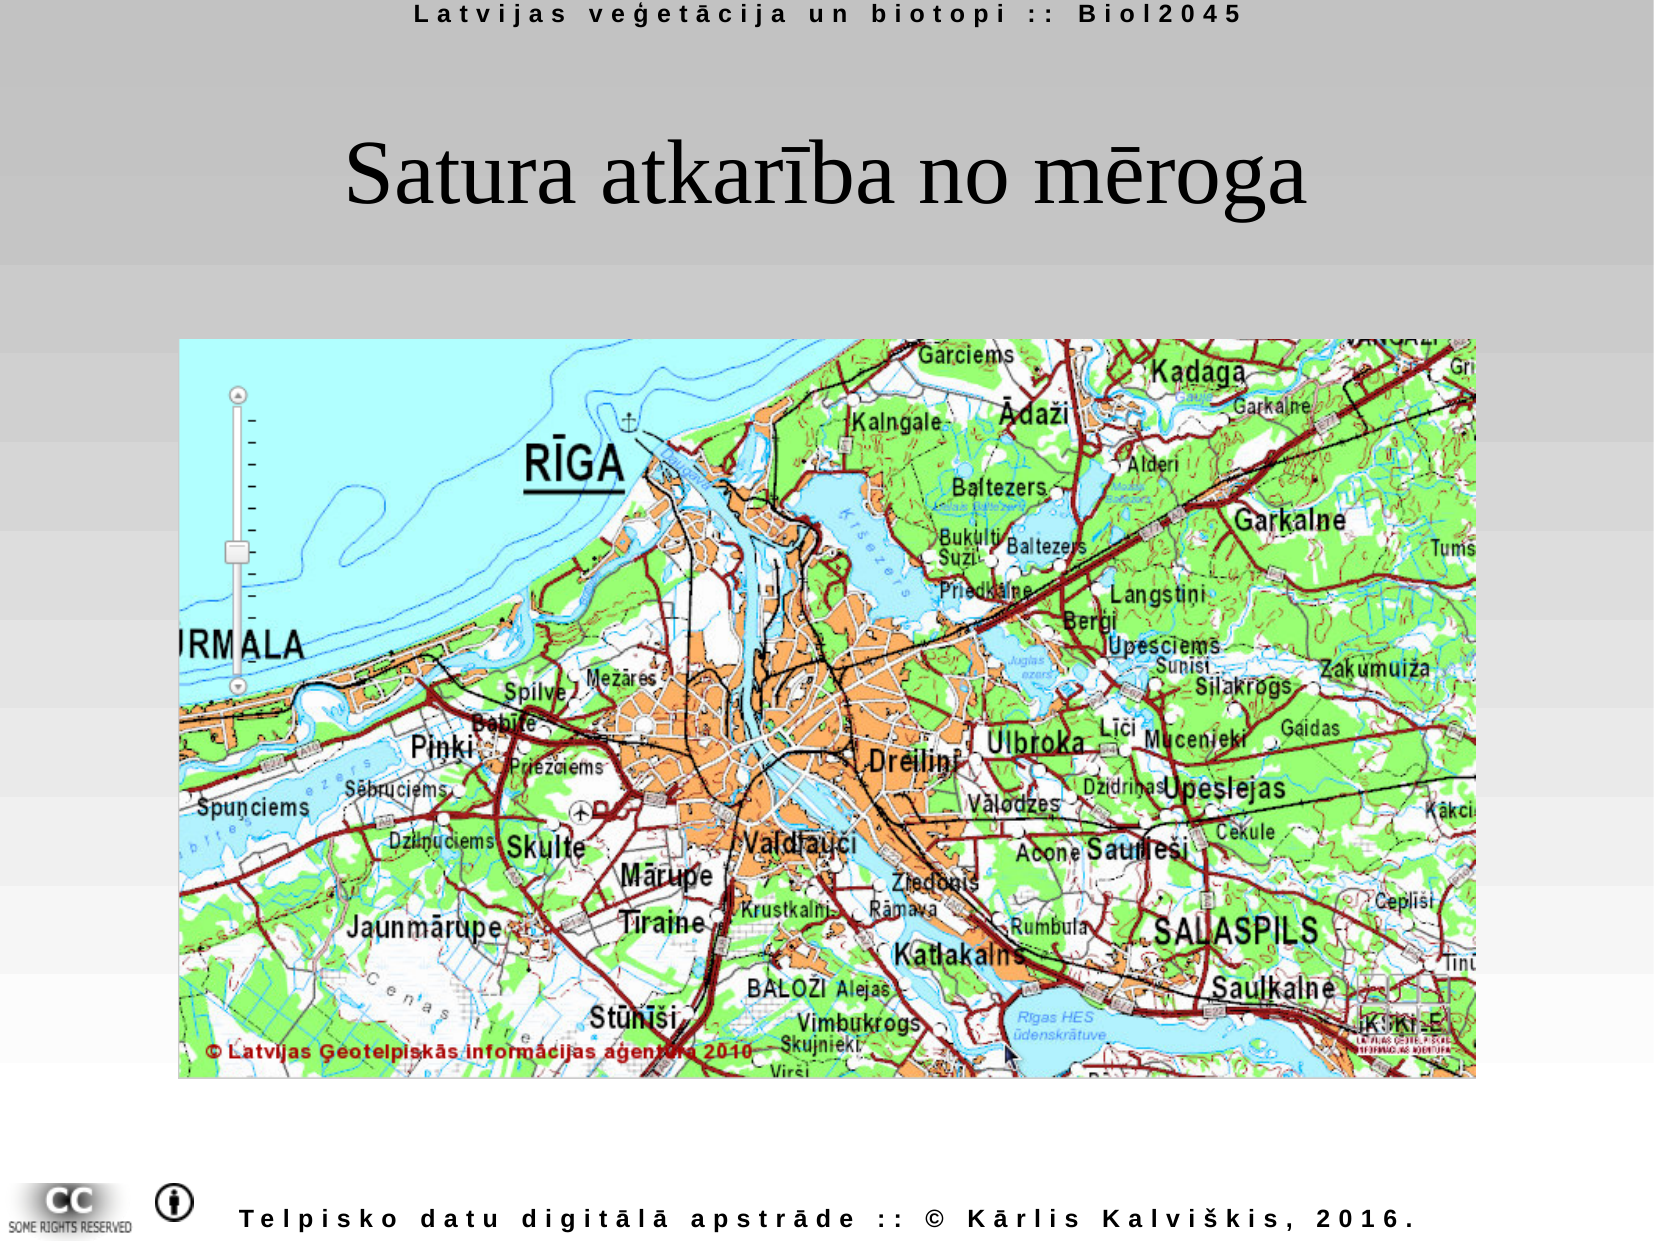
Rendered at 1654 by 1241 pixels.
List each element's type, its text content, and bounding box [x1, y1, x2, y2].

title Satura atkarība no mēroga [29, 49, 1625, 296]
picture [0, 0, 1654, 1241]
